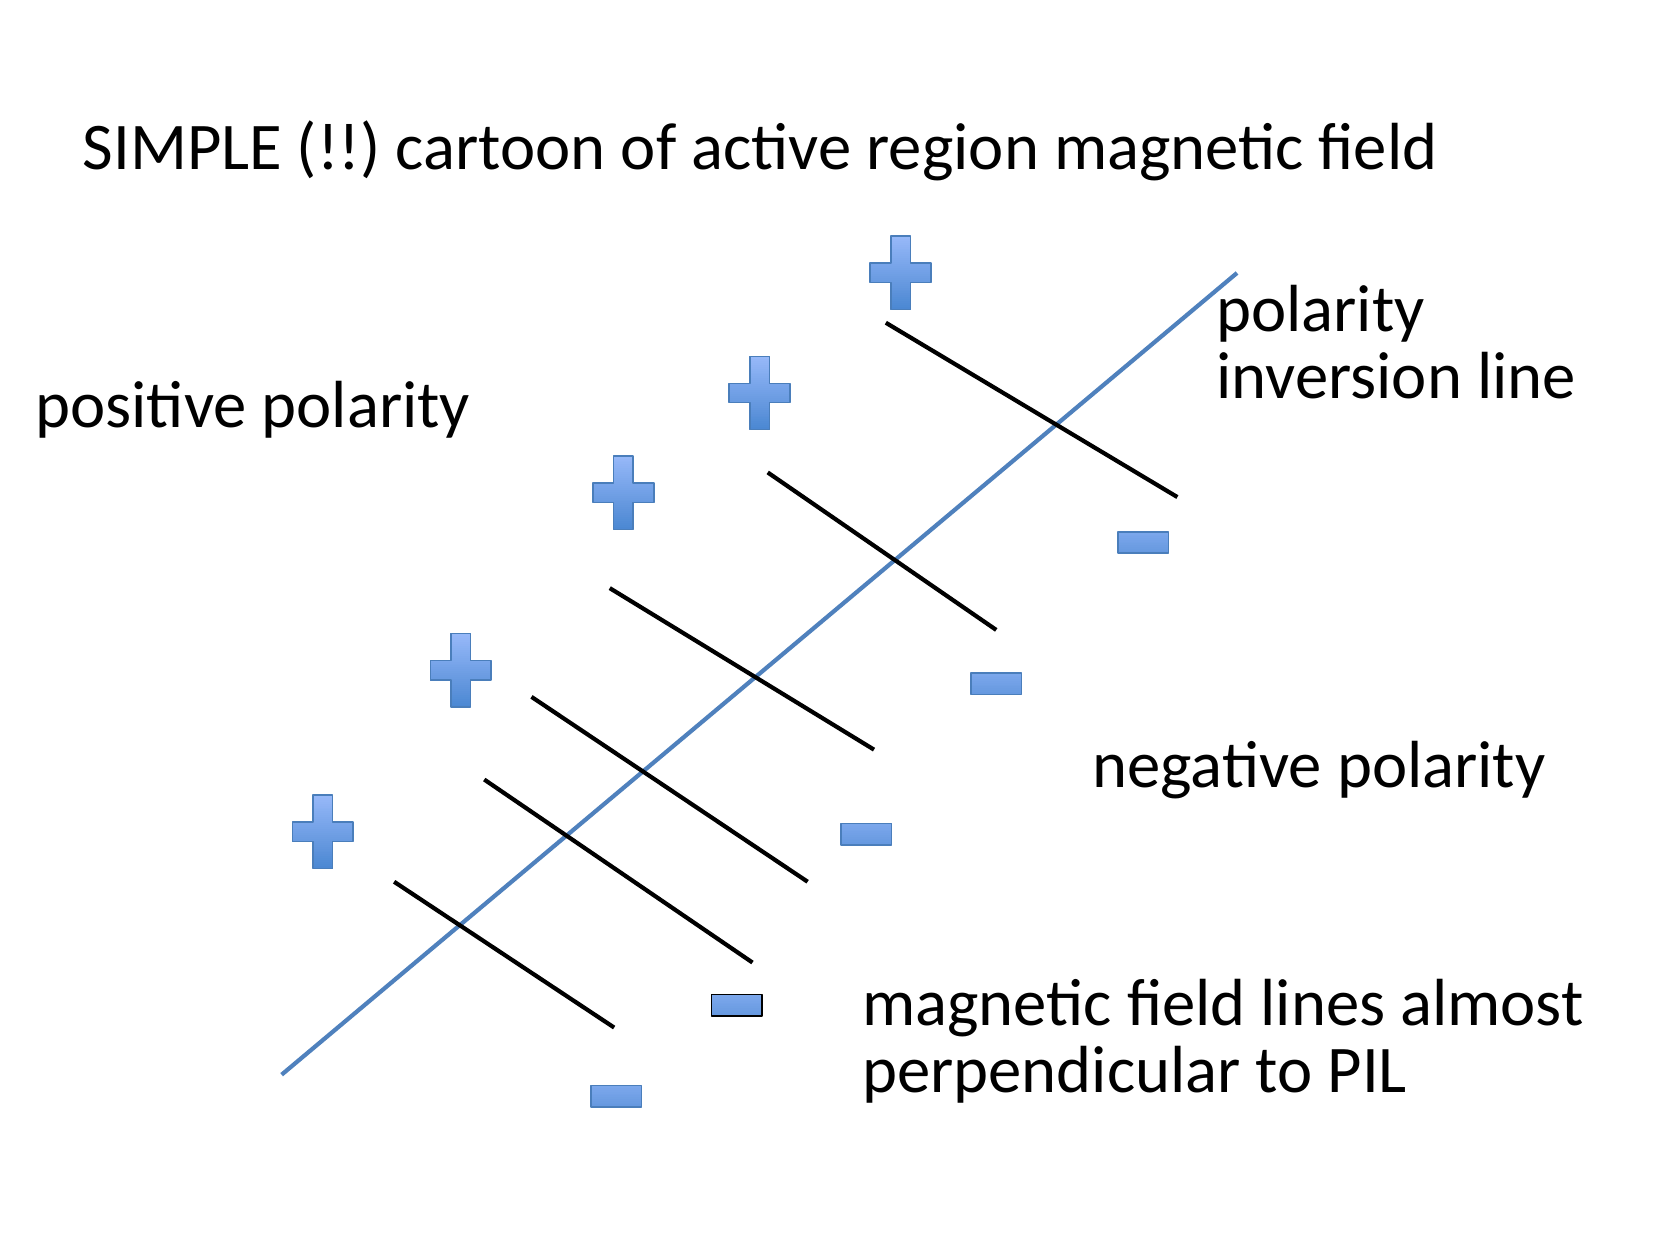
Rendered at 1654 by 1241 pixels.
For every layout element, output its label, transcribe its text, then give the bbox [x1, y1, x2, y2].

text_box [841, 823, 892, 845]
text_box [592, 456, 654, 530]
text_box [430, 633, 492, 707]
title magnetic field lines almost perpendicular to PIL [862, 938, 1619, 1147]
text_box [591, 1086, 641, 1107]
text_box [971, 673, 1021, 694]
title positive polarity [35, 307, 497, 515]
title SIMPLE (!!) cartoon of active region magnetic field [82, 49, 1571, 257]
text_box [870, 257, 931, 310]
text_box [292, 795, 354, 869]
text_box [711, 995, 762, 1016]
title negative polarity [1092, 667, 1554, 875]
text_box [1118, 532, 1168, 553]
title polarity inversion line [1216, 224, 1583, 473]
text_box [729, 356, 790, 430]
